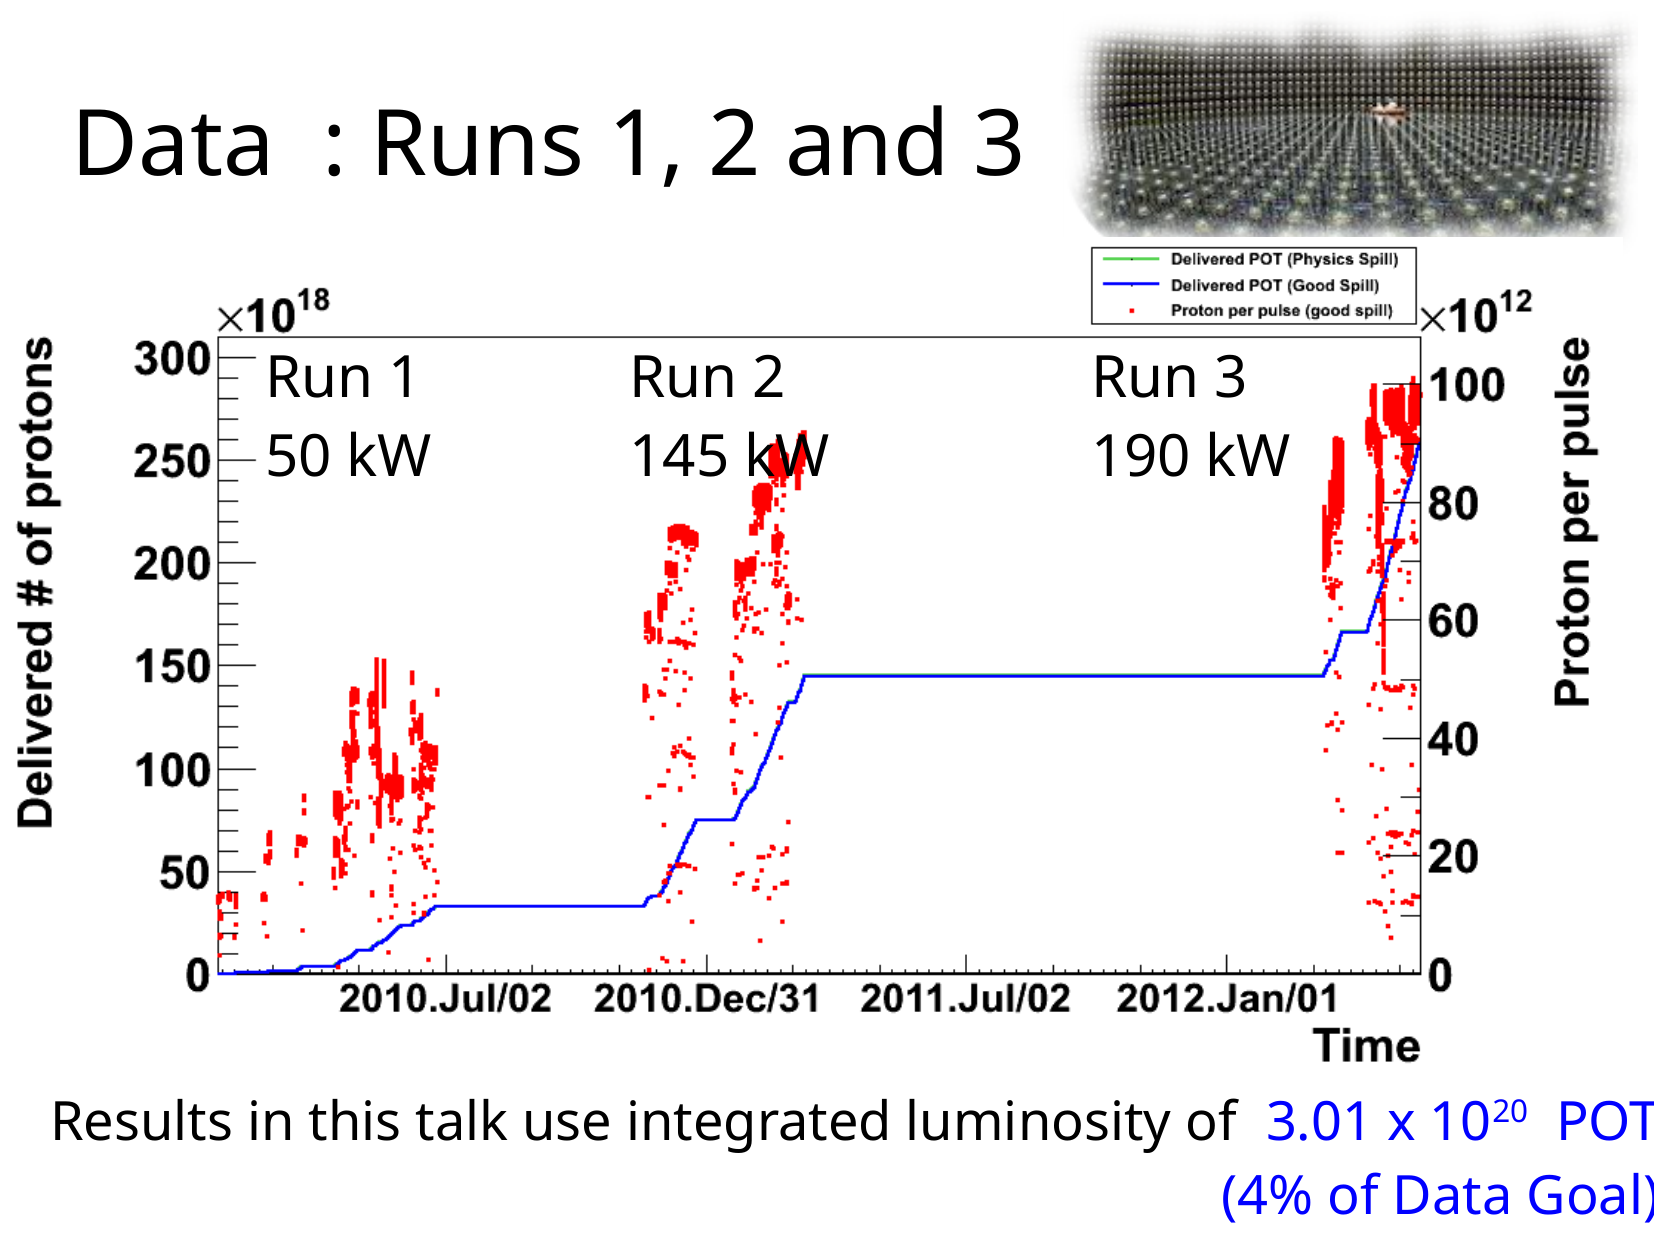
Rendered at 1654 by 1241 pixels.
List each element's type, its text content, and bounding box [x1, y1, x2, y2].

text_box Run 1 50 kW [250, 327, 442, 474]
title Data : Runs 1, 2 and 3 [23, 23, 1075, 237]
text_box Run 3 190 kW [1076, 327, 1300, 474]
text_box Run 2 145 kW [614, 327, 839, 474]
text_box Results in this talk use integrated luminosity of 3.01 x 1020 POT (4% of Data Goal) [35, 1074, 1592, 1213]
picture [0, 11, 1638, 1075]
